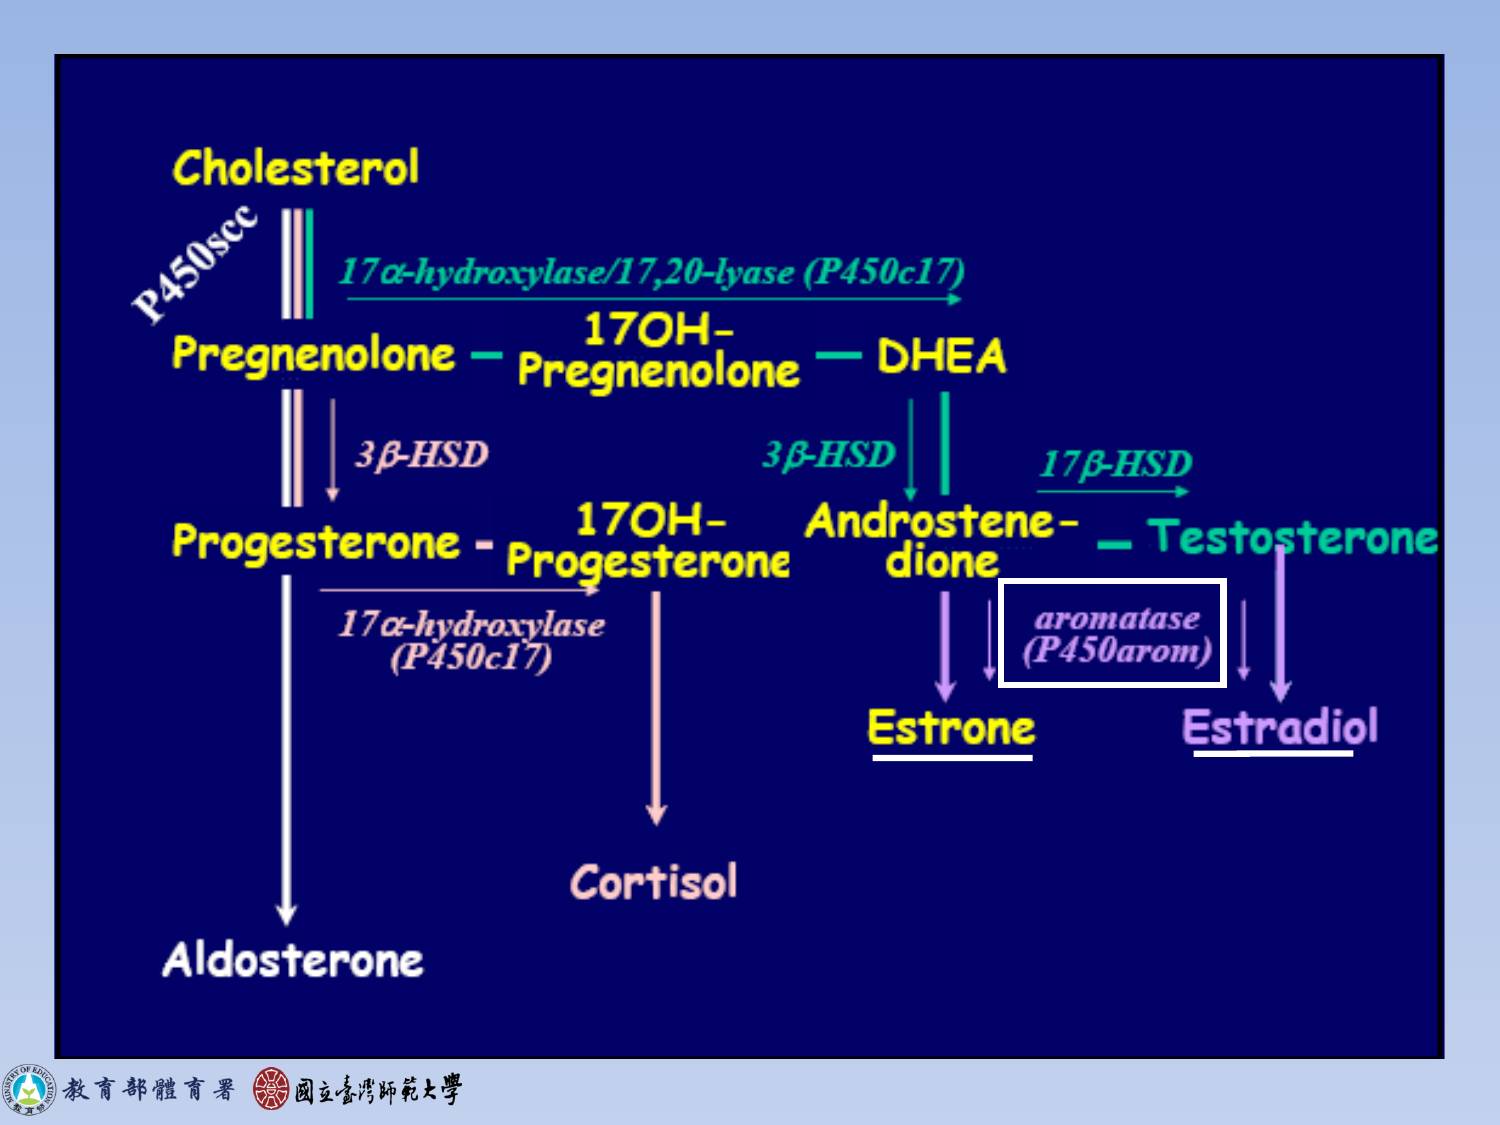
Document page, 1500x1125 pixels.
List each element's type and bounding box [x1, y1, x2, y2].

picture [54, 54, 1446, 1059]
